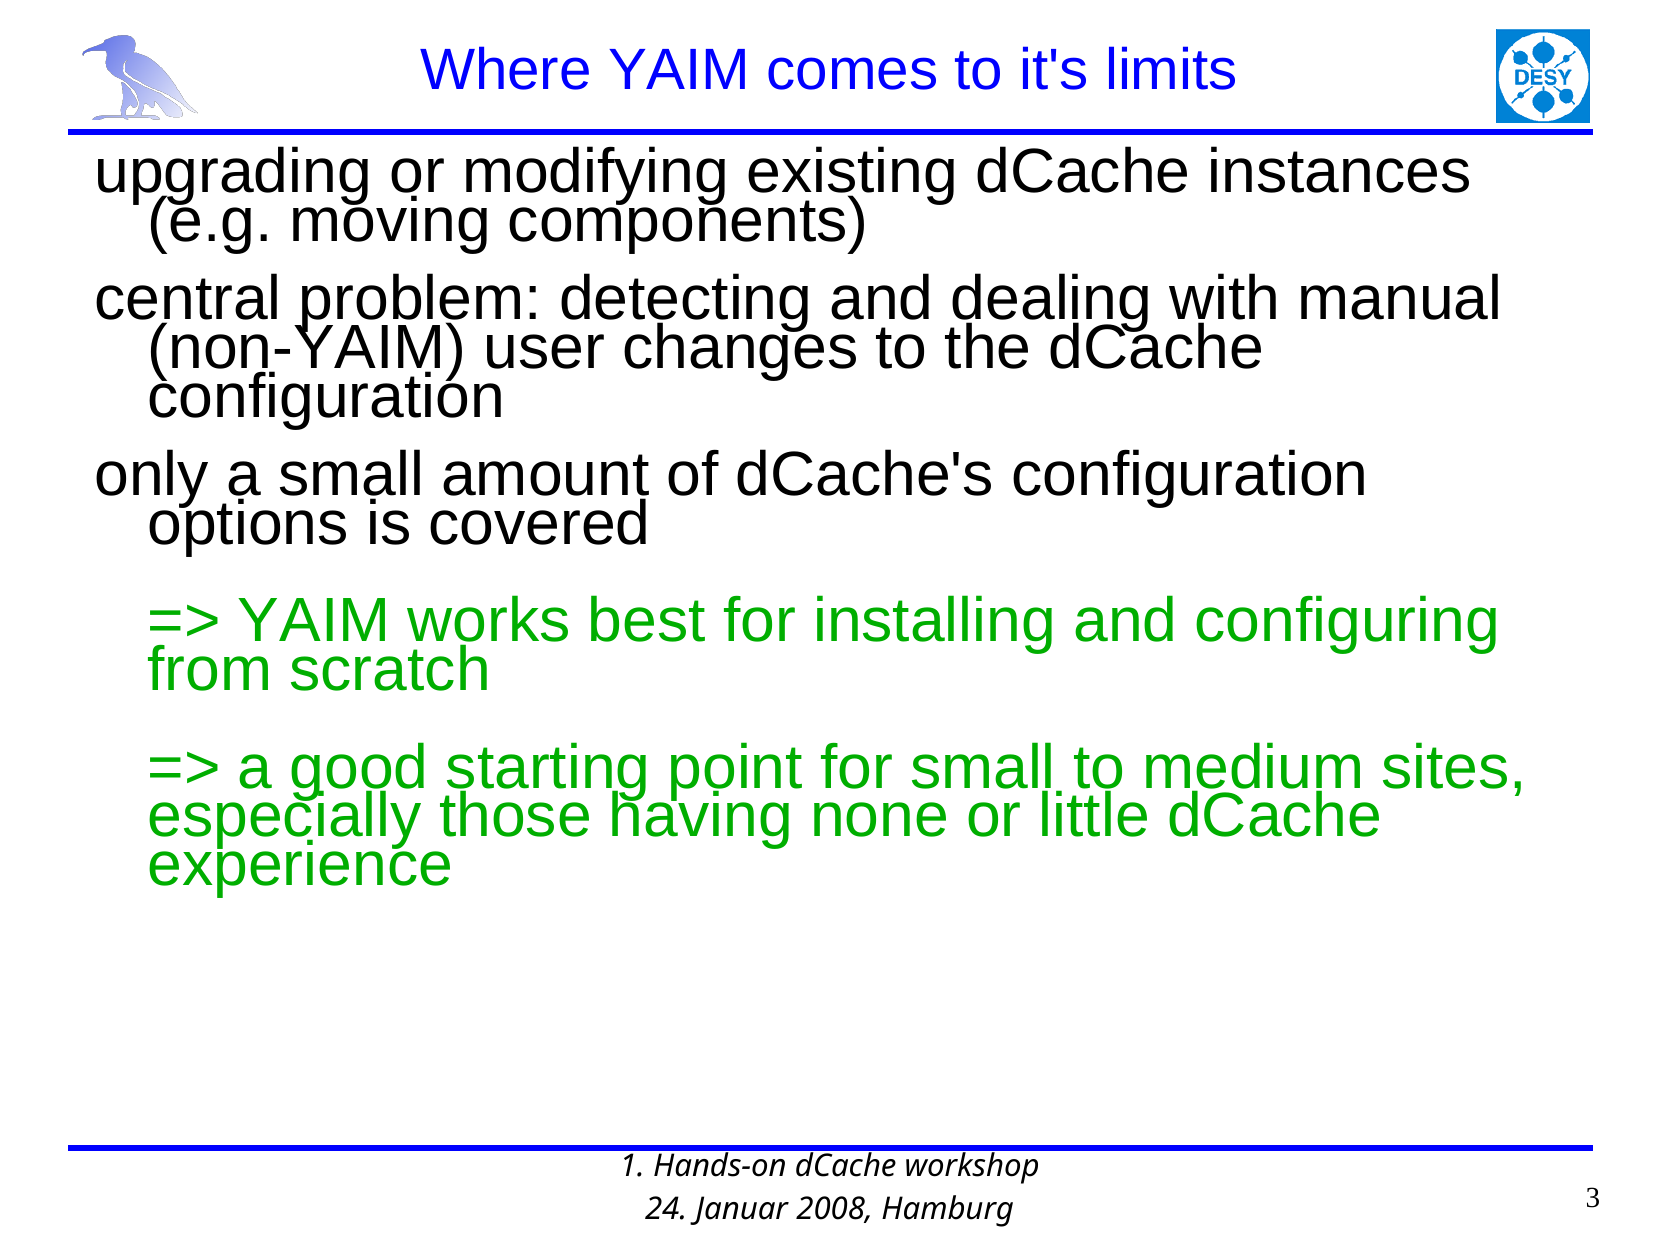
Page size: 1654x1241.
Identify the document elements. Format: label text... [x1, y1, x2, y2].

list upgrading or modifying existing dCache instances (e.g. moving components) central problem: detecting and dealing with manual (non-YAIM) user changes to the dCache configuration only a small amount of dCache's configuration options is covered => YAIM works best for installing and configuring from scratch => a good starting point for small to medium sites, especially those having none or little dCache experience [76, 153, 1565, 996]
title Where YAIM comes to it's limits [236, 27, 1423, 111]
picture [57, 22, 223, 133]
picture [1496, 29, 1590, 123]
